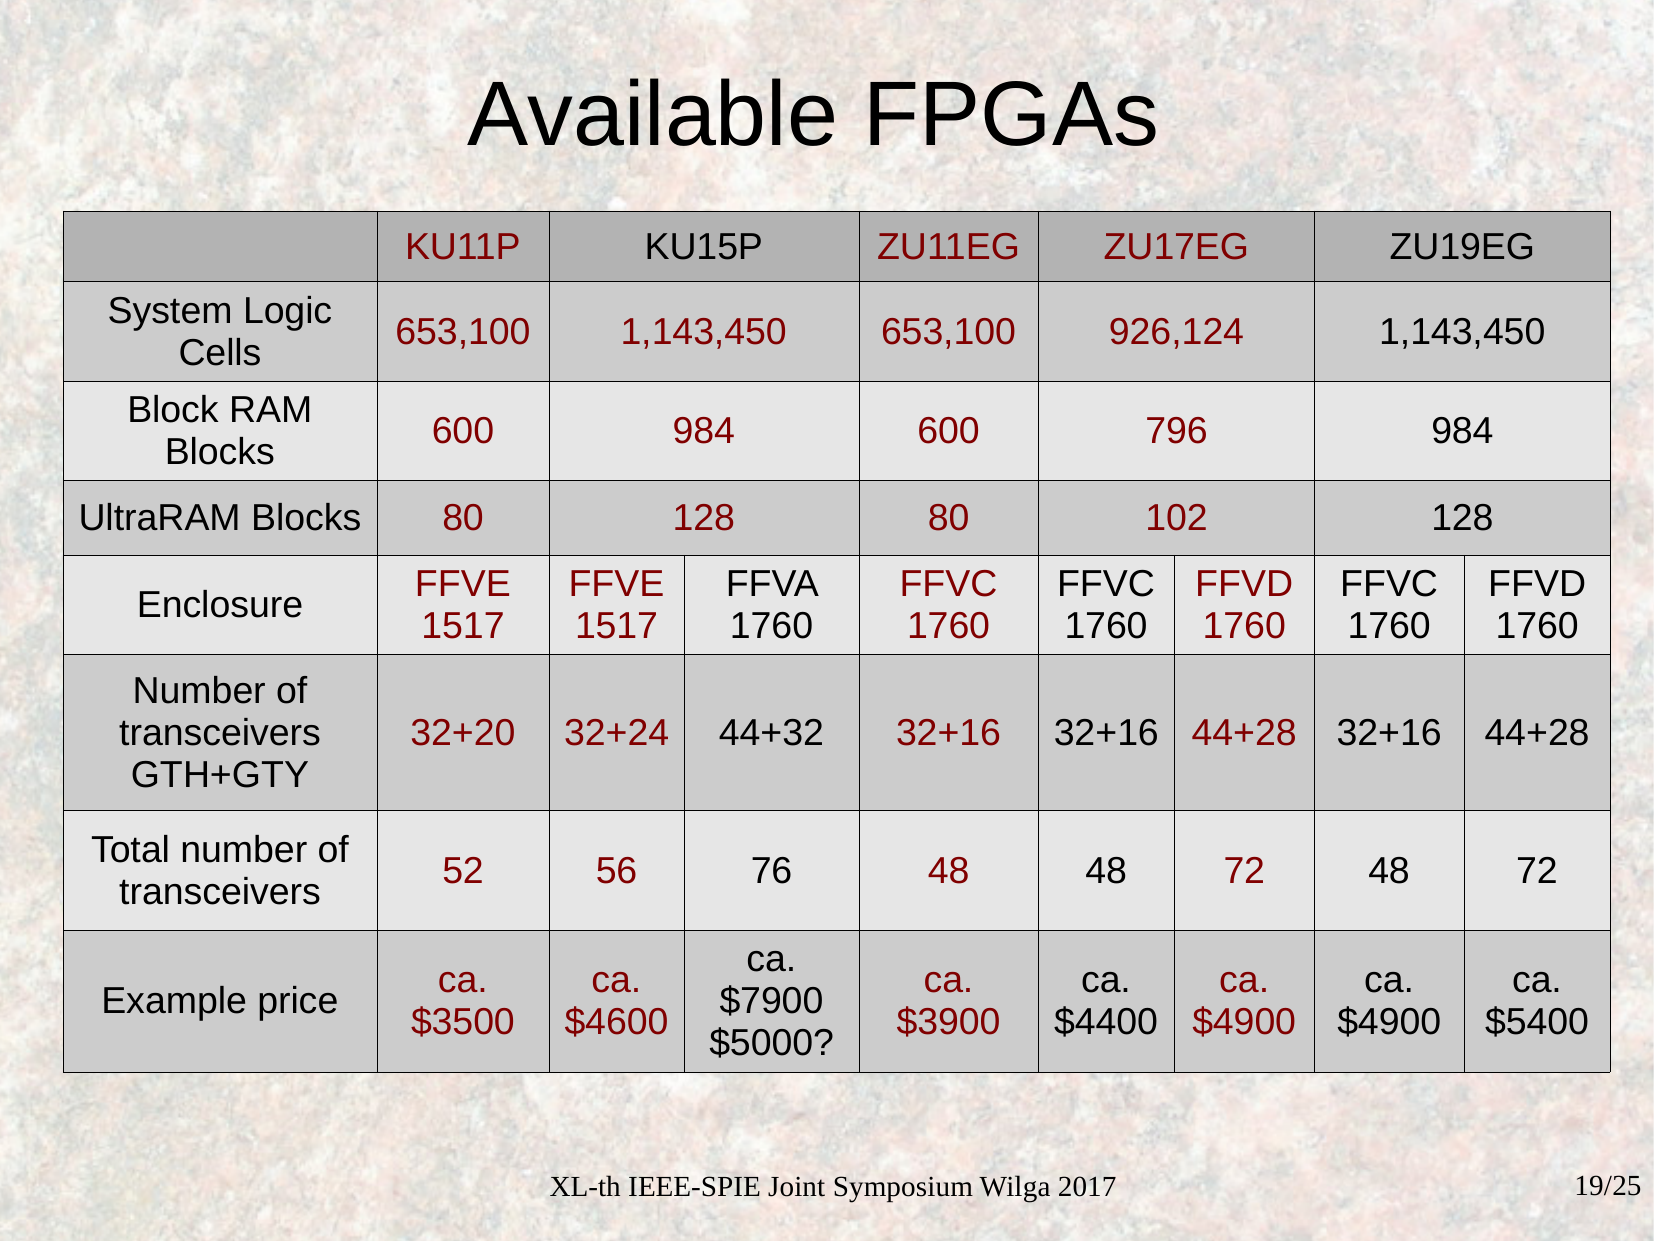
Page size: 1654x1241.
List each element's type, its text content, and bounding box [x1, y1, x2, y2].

table_cell 102 [1039, 481, 1314, 555]
table_cell 80 [378, 481, 549, 555]
table_cell 32+20 [378, 655, 549, 810]
table_cell 600 [860, 382, 1038, 480]
table_cell 653,100 [378, 282, 549, 381]
table_cell 796 [1039, 382, 1314, 480]
table_cell 984 [1315, 382, 1610, 480]
table_cell 984 [550, 382, 859, 480]
table_cell 52 [378, 811, 549, 930]
table_header ZU11EG [860, 212, 1038, 281]
table_cell Example price [64, 931, 377, 1072]
table_cell FFVC 1760 [860, 556, 1038, 654]
table_cell FFVD 1760 [1175, 556, 1314, 654]
table_cell 48 [860, 811, 1038, 930]
title Available FPGAs [82, 62, 1571, 166]
table_cell ca. $4400 [1039, 931, 1174, 1072]
table_cell 32+16 [860, 655, 1038, 810]
table_cell 48 [1039, 811, 1174, 930]
table_cell ca. $5400 [1465, 931, 1610, 1072]
table_cell 600 [378, 382, 549, 480]
table_cell 1,143,450 [550, 282, 859, 381]
table_header [64, 212, 377, 281]
table_header KU11P [378, 212, 549, 281]
table_cell 926,124 [1039, 282, 1314, 381]
table_cell ca. $4900 [1175, 931, 1314, 1072]
table_cell FFVE 1517 [378, 556, 549, 654]
table_cell ca. $7900 $5000? [685, 931, 859, 1072]
table_cell ca. $4600 [550, 931, 684, 1072]
table_cell UltraRAM Blocks [64, 481, 377, 555]
table_cell 32+24 [550, 655, 684, 810]
table_cell FFVD 1760 [1465, 556, 1610, 654]
table_cell 80 [860, 481, 1038, 555]
table_header KU15P [550, 212, 859, 281]
table_cell 128 [1315, 481, 1610, 555]
table_cell 44+28 [1465, 655, 1610, 810]
table_cell 44+28 [1175, 655, 1314, 810]
table_cell 76 [685, 811, 859, 930]
table_cell ca. $4900 [1315, 931, 1464, 1072]
table_cell 128 [550, 481, 859, 555]
table_header ZU17EG [1039, 212, 1314, 281]
table_cell 32+16 [1039, 655, 1174, 810]
table_cell 56 [550, 811, 684, 930]
table_cell 653,100 [860, 282, 1038, 381]
table_cell Enclosure [64, 556, 377, 654]
table_cell FFVC 1760 [1039, 556, 1174, 654]
table_cell 72 [1465, 811, 1610, 930]
table_cell ca. $3500 [378, 931, 549, 1072]
table_cell FFVA 1760 [685, 556, 859, 654]
table_header ZU19EG [1315, 212, 1610, 281]
table_cell FFVE 1517 [550, 556, 684, 654]
picture [0, 0, 1654, 1241]
table_cell 44+32 [685, 655, 859, 810]
table_cell 32+16 [1315, 655, 1464, 810]
table_cell ca. $3900 [860, 931, 1038, 1072]
table_cell Total number of transceivers [64, 811, 377, 930]
table_cell System Logic Cells [64, 282, 377, 381]
table_cell 72 [1175, 811, 1314, 930]
table_cell Block RAM Blocks [64, 382, 377, 480]
table_cell FFVC 1760 [1315, 556, 1464, 654]
table_cell 1,143,450 [1315, 282, 1610, 381]
table_cell 48 [1315, 811, 1464, 930]
table_cell Number of transceivers GTH+GTY [64, 655, 377, 810]
